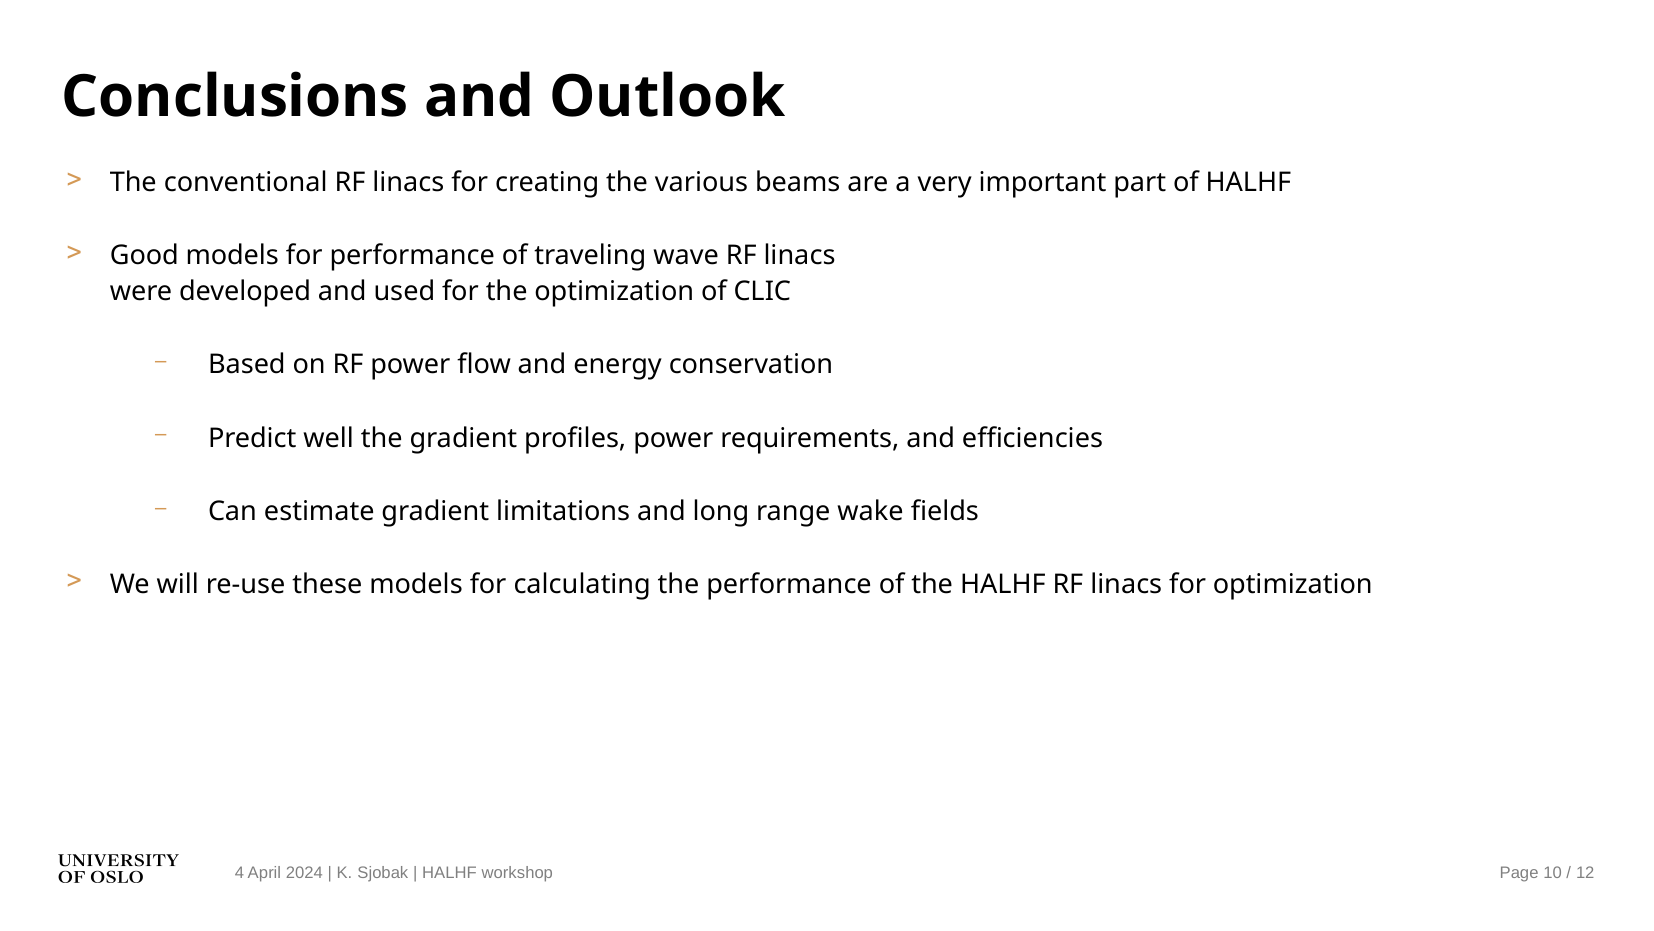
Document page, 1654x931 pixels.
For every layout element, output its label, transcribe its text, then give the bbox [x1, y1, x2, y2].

text_box Conclusions and Outlook [53, 49, 1576, 162]
text_box The conventional RF linacs for creating the various beams are a very important part of HALHF Good models for performance of traveling wave RF linacs were developed and used for the optimization of CLIC Based on RF power flow and energy conservation Predict well the gradient profiles, power requirements, and efficiencies Can estimate gradient limitations and long range wake fields We will re-use these models for calculating the performance of the HALHF RF linacs for optimization [58, 152, 1589, 766]
picture [58, 854, 179, 883]
